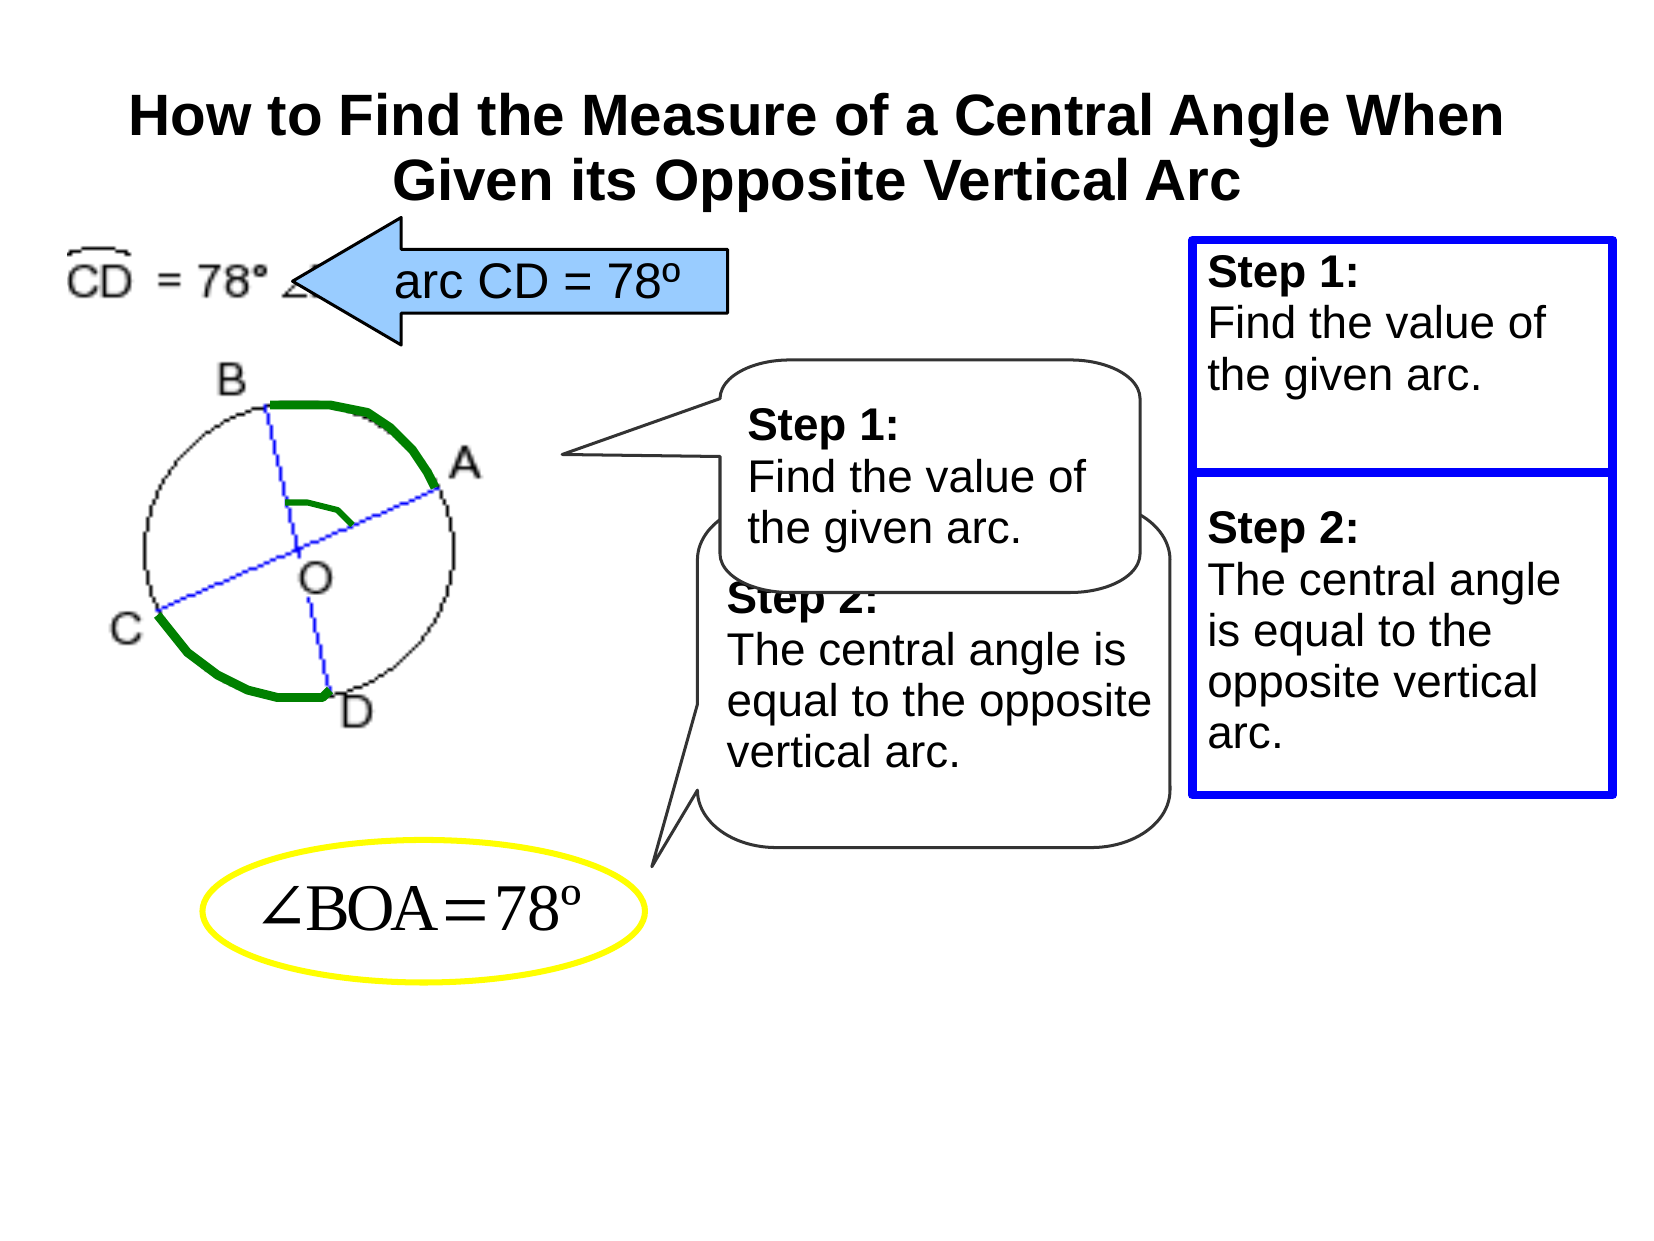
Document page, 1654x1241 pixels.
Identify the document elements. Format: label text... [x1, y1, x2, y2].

text_box How to Find the Measure of a Central Angle When Given its Opposite Vertical Arc [112, 75, 1523, 223]
text_box Step 1: Find the value of the given arc. [562, 359, 1141, 593]
text_box arc CD = 78º [292, 217, 728, 346]
text_box Step 1: Find the value of the given arc. Step 2: The central angle is equal to the opposite vertical arc. [1197, 477, 1608, 791]
picture [67, 239, 623, 773]
chart [247, 871, 588, 946]
text_box Step 2: The central angle is equal to the opposite vertical arc. [651, 515, 1171, 867]
picture [402, 239, 623, 249]
text_box Step 1: Find the value of the given arc. Step 2: The central angle is equal to the opposite vertical arc. [1192, 187, 1621, 921]
text_box Step 1: Find the value of the given arc. Step 2: The central angle is equal to the opposite vertical arc. [1197, 244, 1608, 468]
